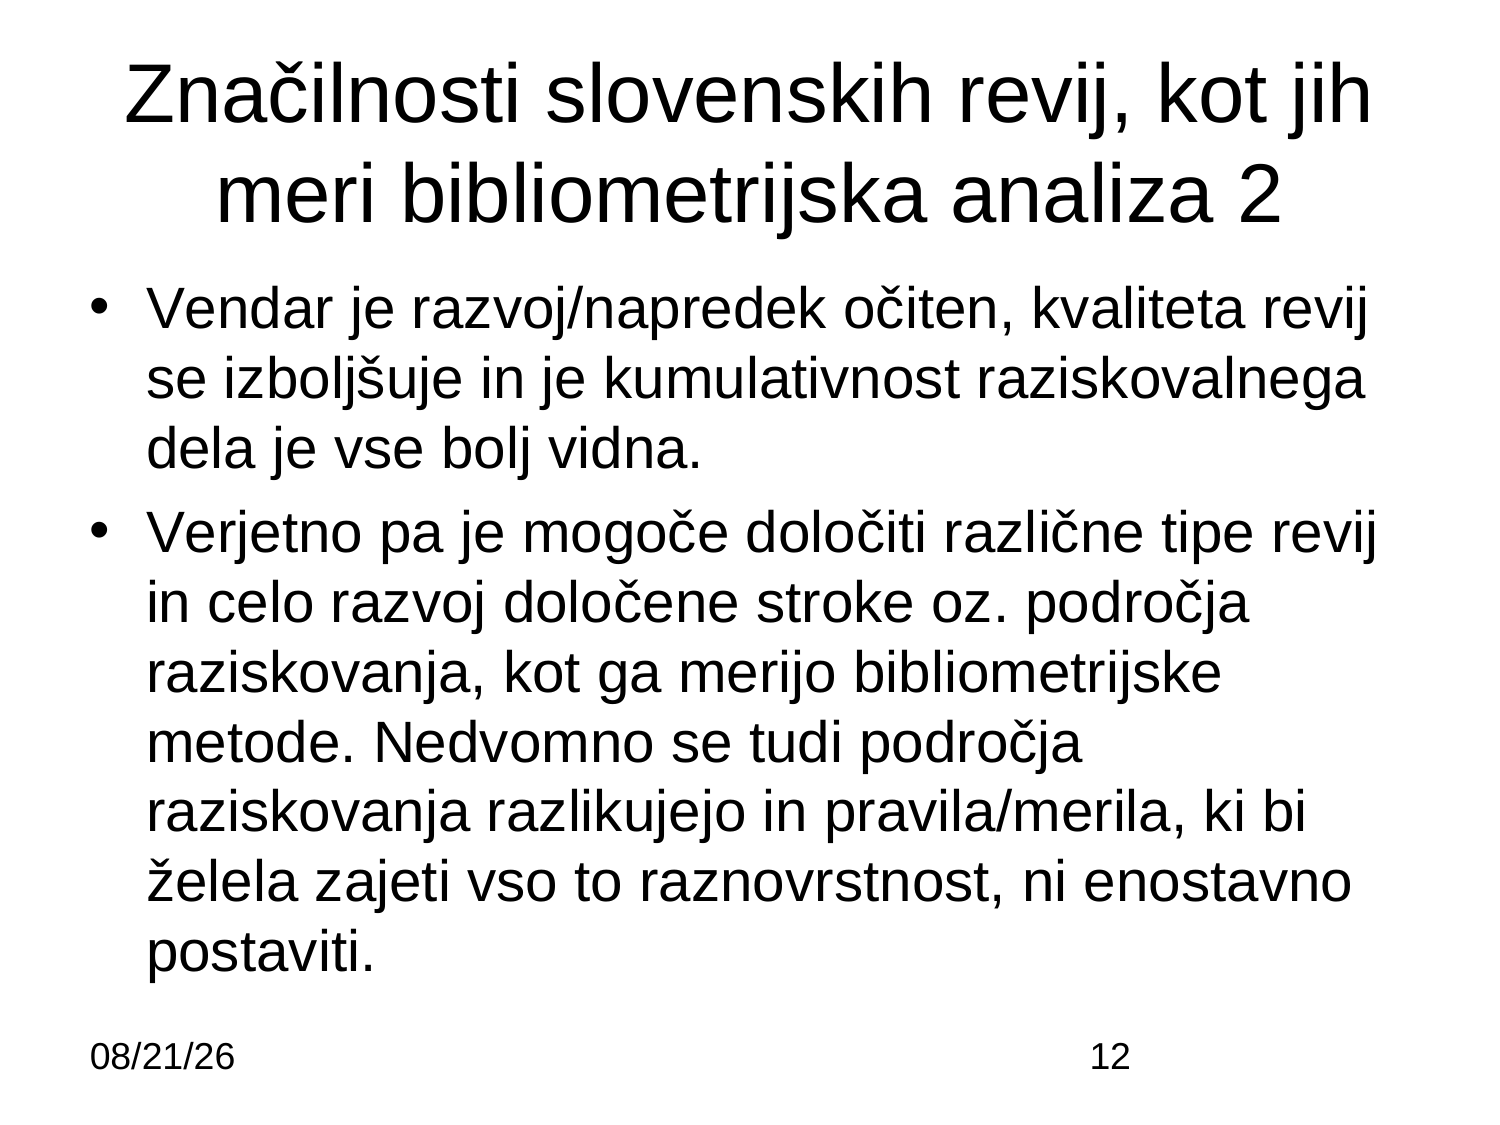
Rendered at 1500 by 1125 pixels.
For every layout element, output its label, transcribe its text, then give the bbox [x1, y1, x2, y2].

list Vendar je razvoj/napredek očiten, kvaliteta revij se izboljšuje in je kumulativnost raziskovalnega dela je vse bolj vidna. Verjetno pa je mogoče določiti različne tipe revij in celo razvoj določene stroke oz. področja raziskovanja, kot ga merijo bibliometrijske metode. Nedvomno se tudi področja raziskovanja razlikujejo in pravila/merila, ki bi želela zajeti vso to raznovrstnost, ni enostavno postaviti. [75, 262, 1426, 1006]
title Značilnosti slovenskih revij, kot jih meri bibliometrijska analiza 2 [75, 31, 1426, 247]
